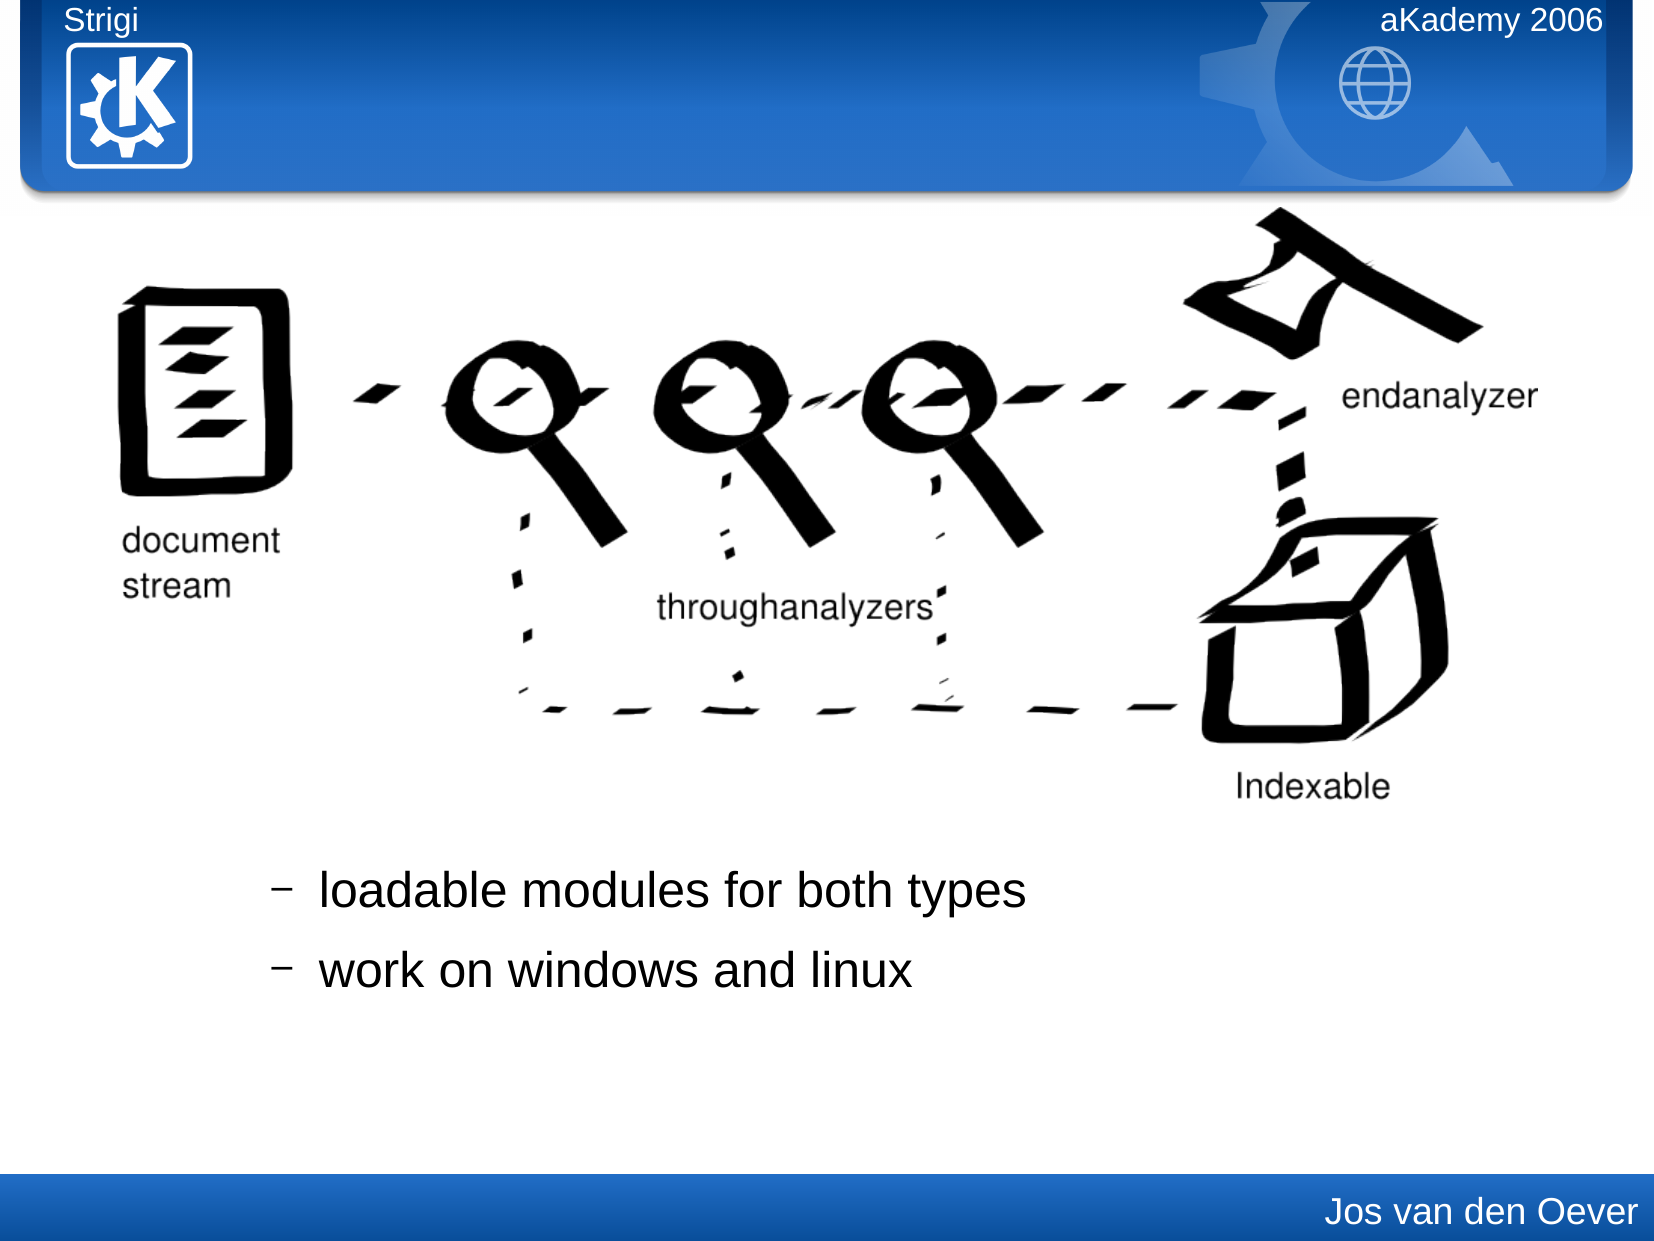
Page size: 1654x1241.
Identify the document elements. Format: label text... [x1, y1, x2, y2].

picture [0, 0, 1652, 808]
list loadable modules for both types work on windows and linux [82, 862, 1571, 1153]
